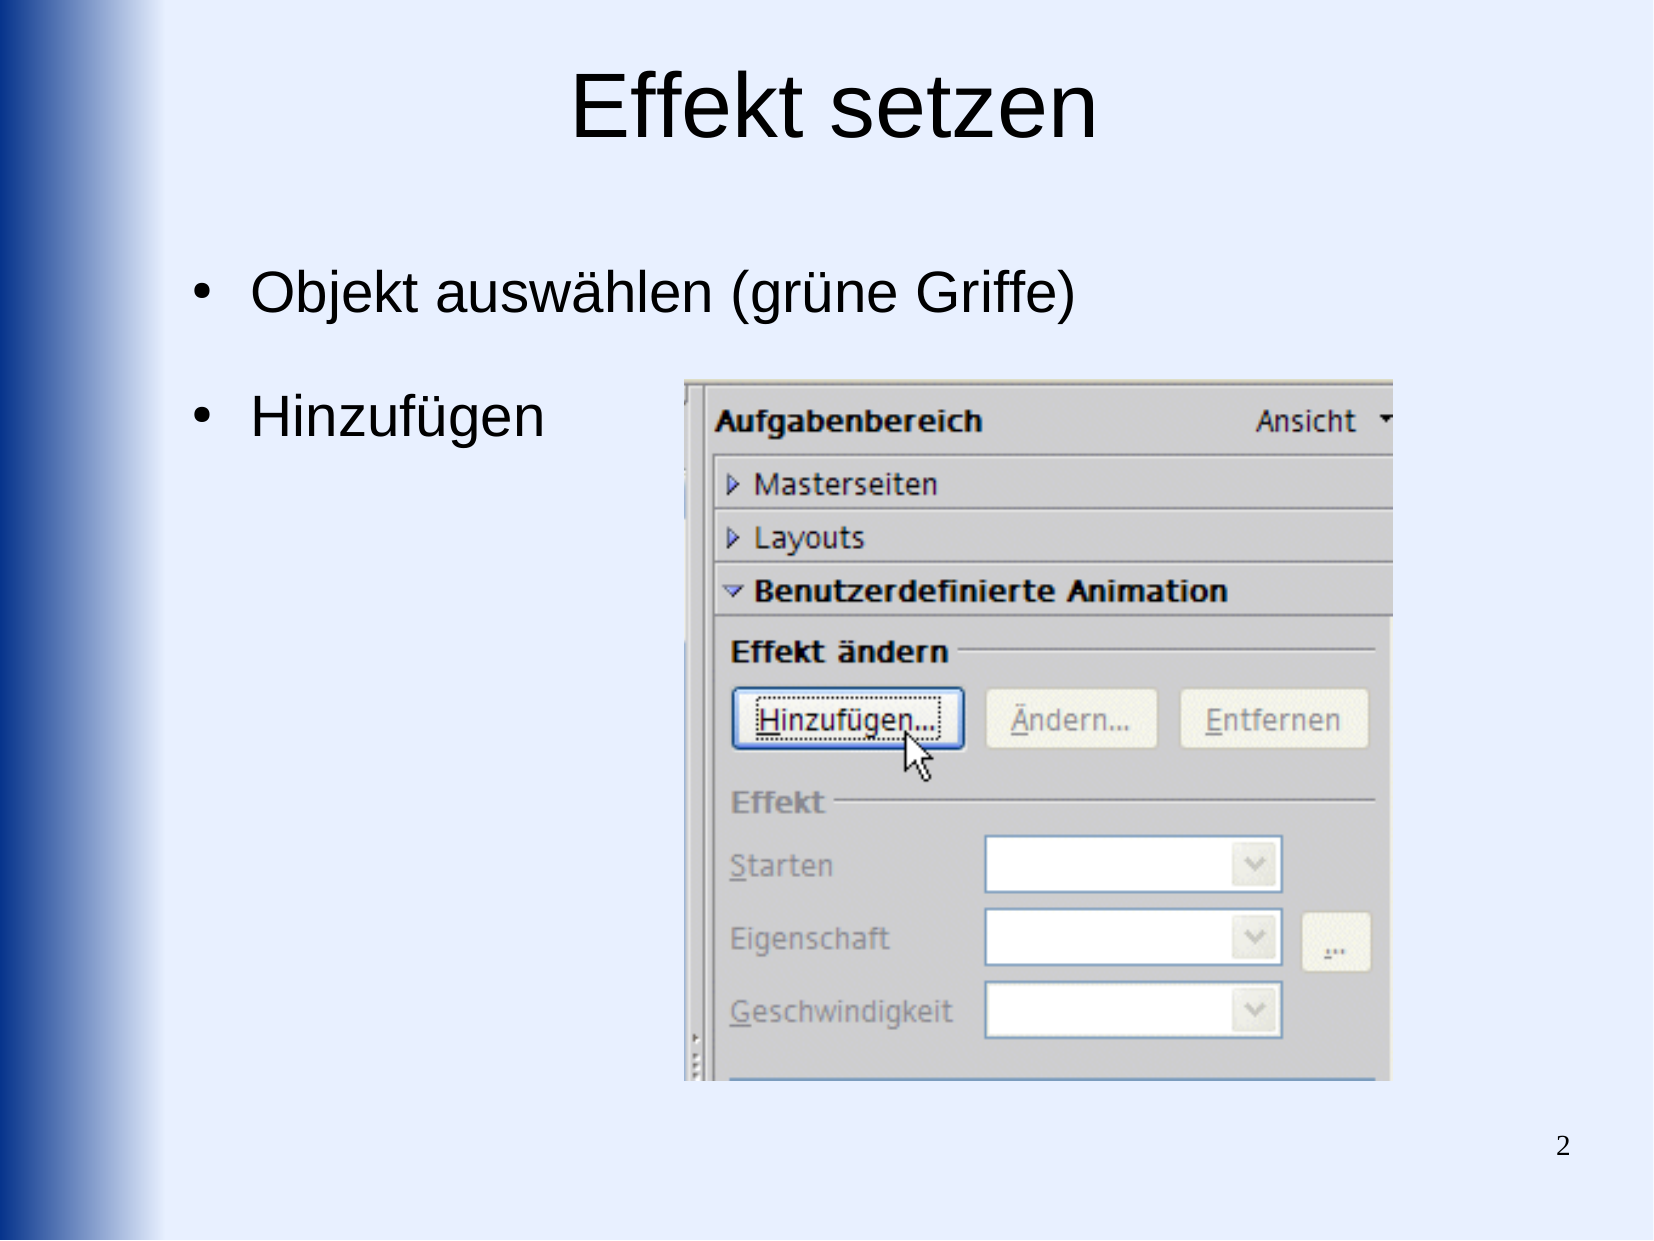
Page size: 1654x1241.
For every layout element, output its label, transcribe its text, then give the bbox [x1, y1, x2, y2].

picture [684, 379, 1393, 1081]
text_box Objekt auswählen (grüne Griffe) Hinzufügen [176, 252, 1153, 456]
title Effekt setzen [0, 1, 1654, 210]
